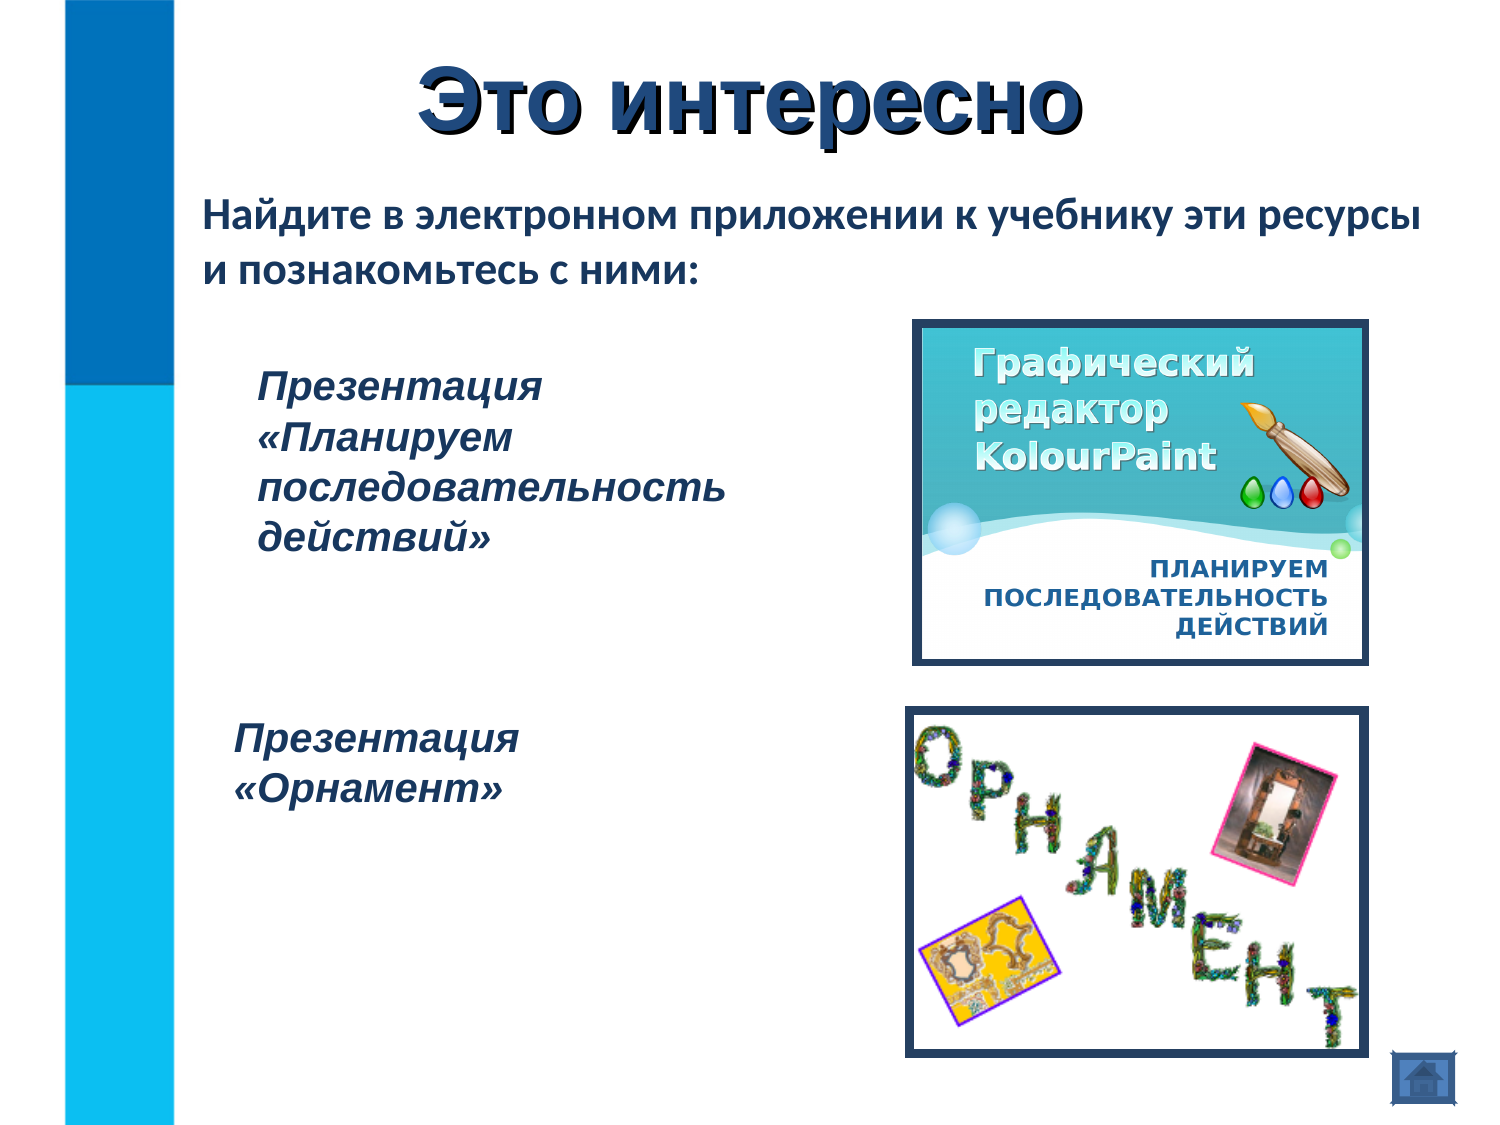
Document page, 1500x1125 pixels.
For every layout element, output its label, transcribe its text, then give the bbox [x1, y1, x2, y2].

text_box [1396, 1054, 1454, 1102]
text_box Найдите в электронном приложении к учебнику эти ресурсы и познакомьтесь с ними: [187, 175, 1454, 302]
text_box Презентация «Планируем последовательность действий» [199, 351, 856, 618]
title Это интересно [75, 0, 1426, 188]
picture [0, 0, 1500, 1125]
text_box Презентация «Орнамент» [175, 703, 833, 869]
